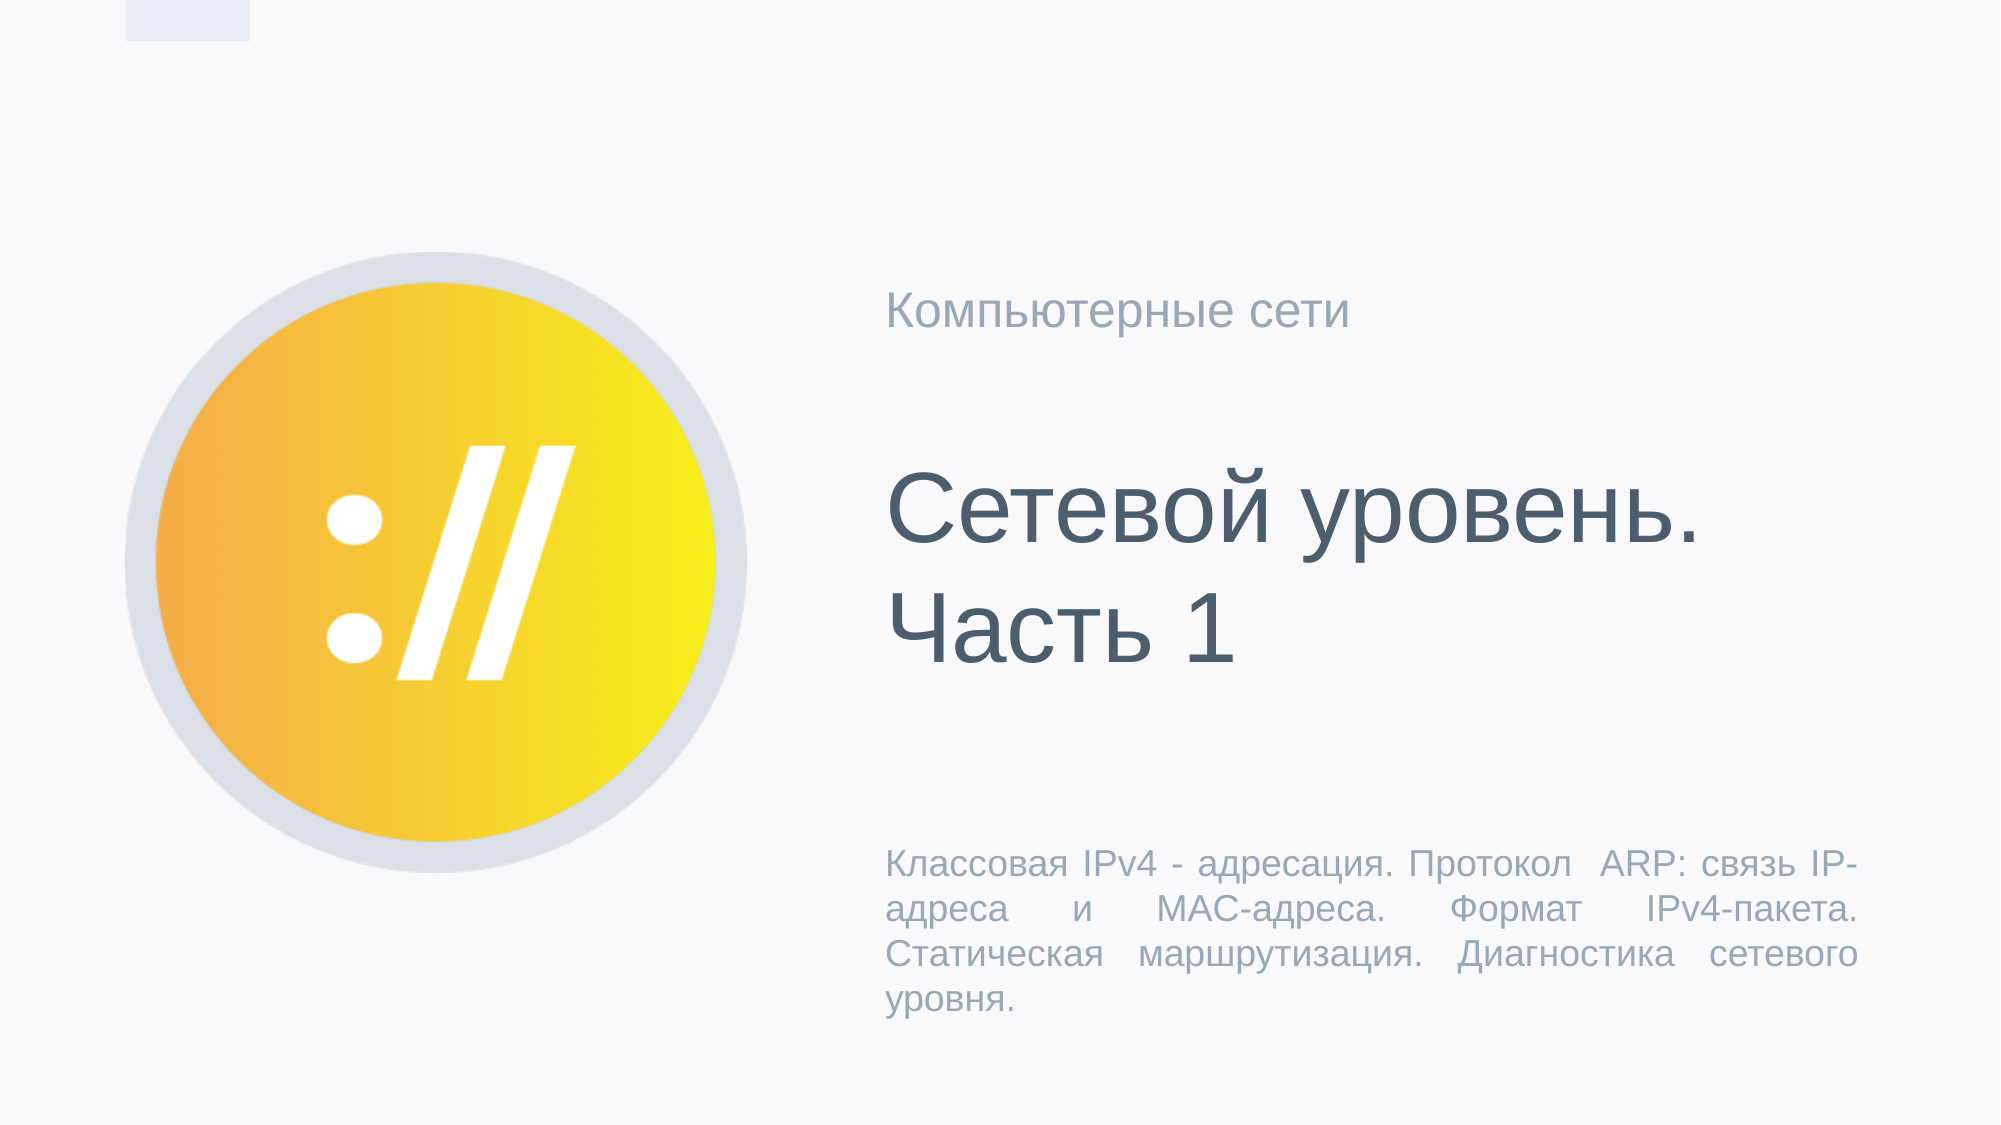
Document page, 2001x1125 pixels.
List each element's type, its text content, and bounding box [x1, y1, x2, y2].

subtitle Классовая IPv4 - адресация. Протокол ARP: связь IP-адреса и MAC-адреса. Формат IPv4-пакета. Статическая маршрутизация. Диагностика сетевого уровня. [870, 805, 1875, 1054]
text_box Компьютерные сети [870, 249, 1875, 374]
title Сетевой уровень. Часть 1 [870, 374, 1875, 752]
picture [125, 252, 747, 873]
